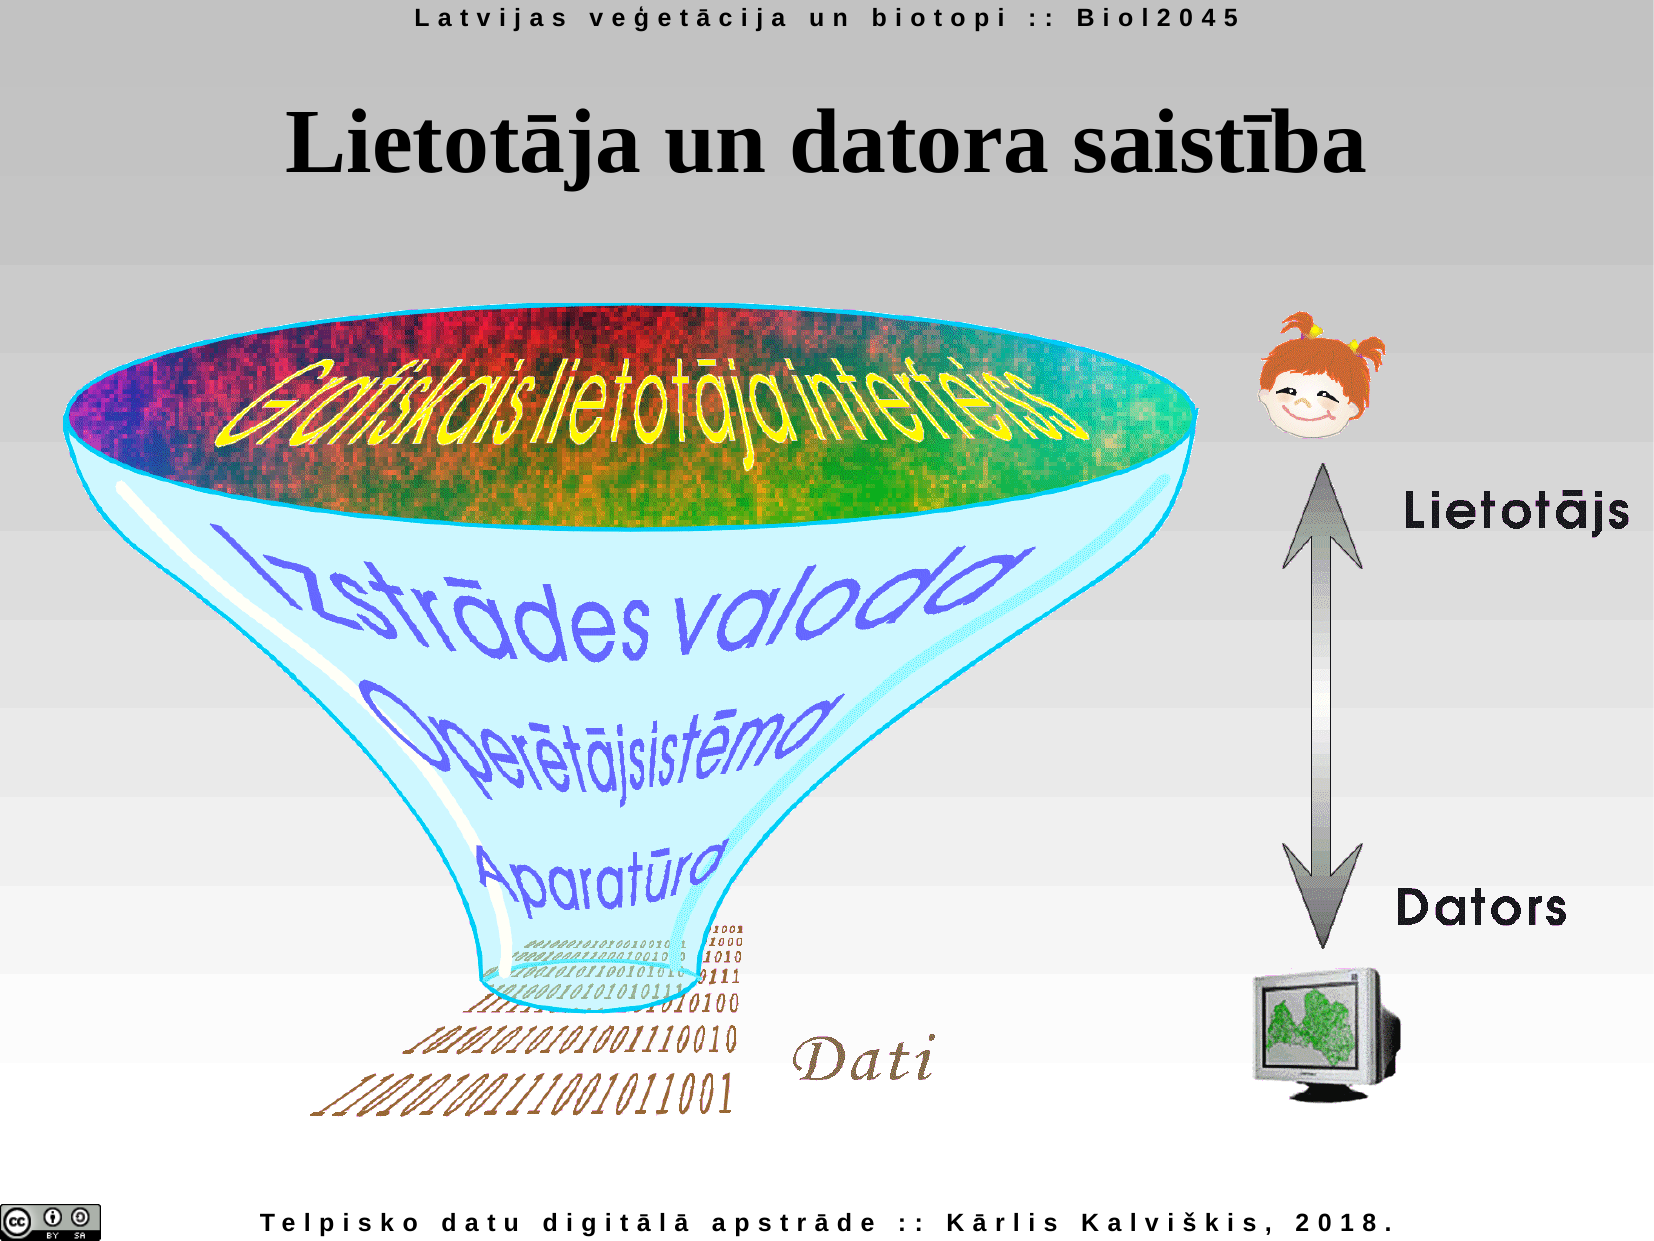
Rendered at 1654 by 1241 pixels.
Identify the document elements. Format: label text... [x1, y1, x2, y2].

picture [0, 0, 1654, 1241]
title Lietotāja un datora saistība [59, 37, 1596, 246]
